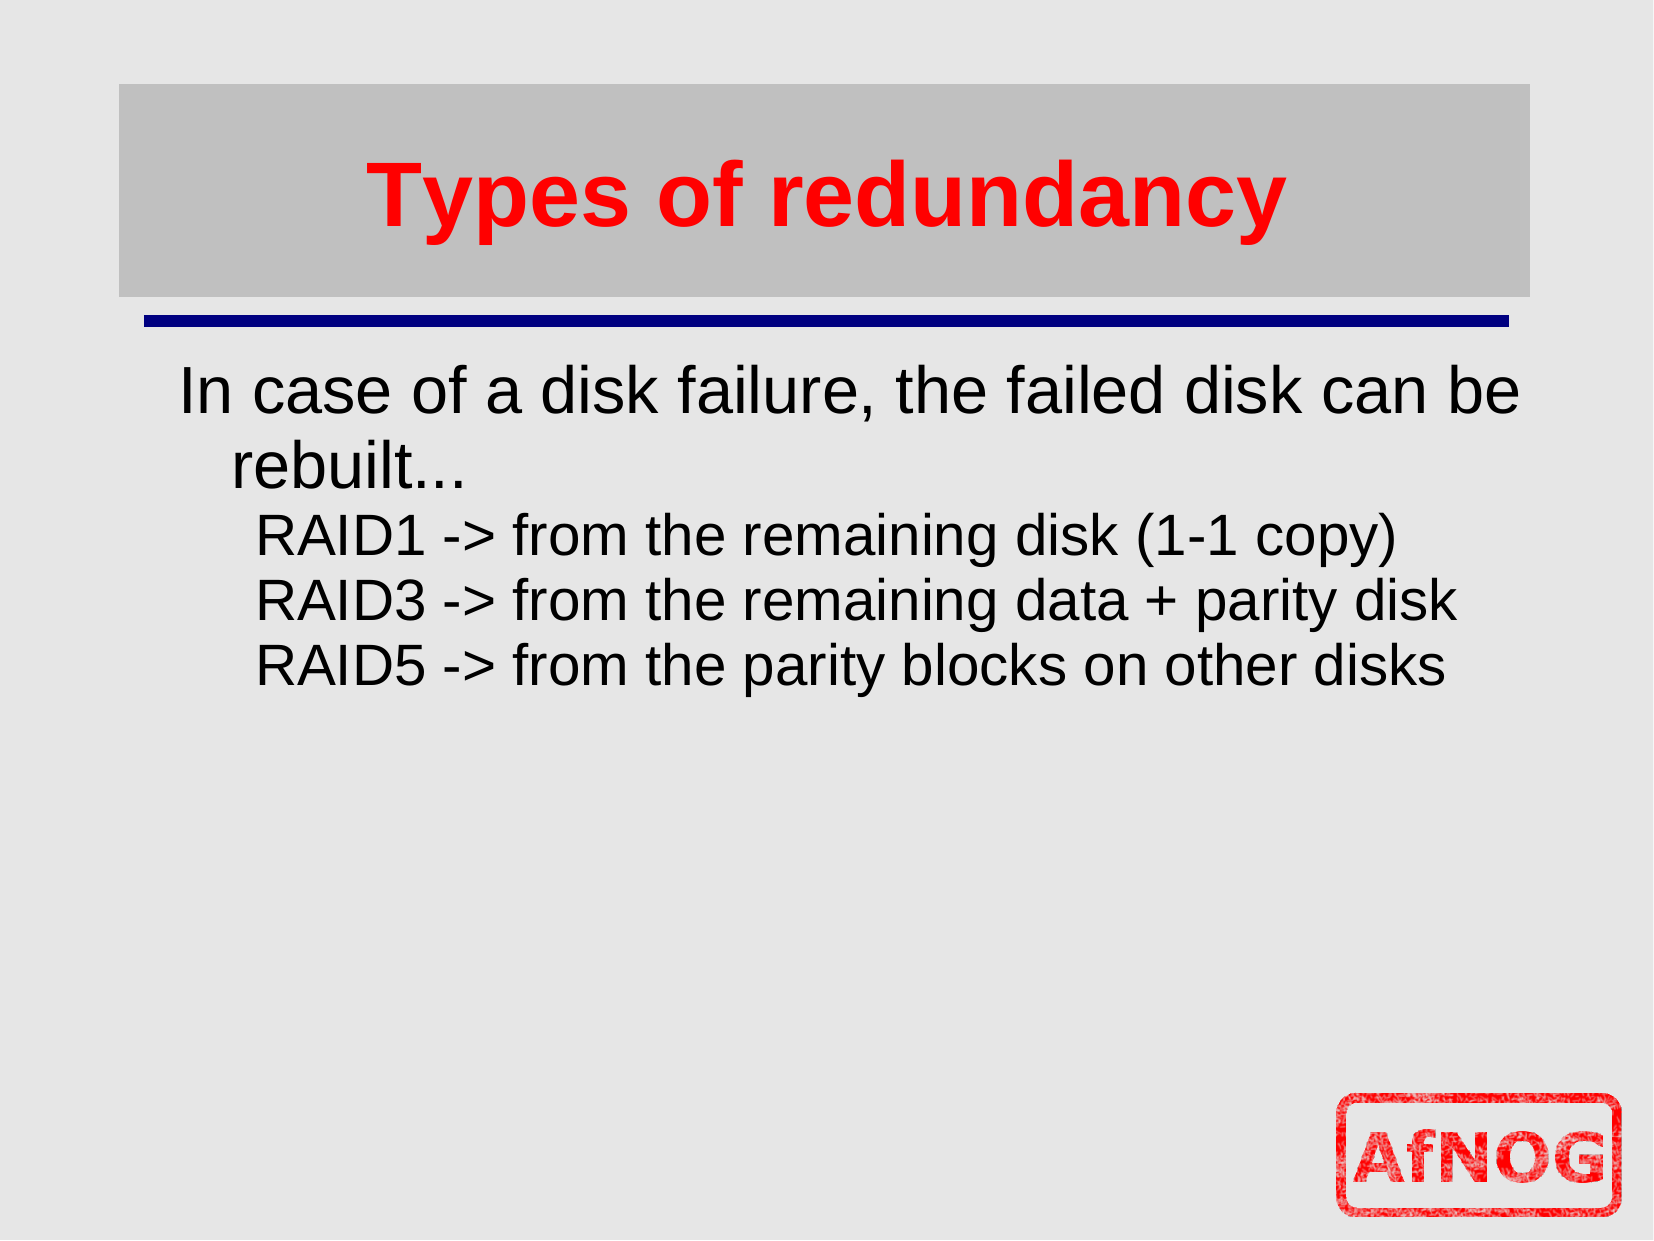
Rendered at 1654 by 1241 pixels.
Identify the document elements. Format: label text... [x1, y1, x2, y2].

picture [1336, 1092, 1622, 1217]
title Types of redundancy [121, 91, 1534, 299]
list In case of a disk failure, the failed disk can be rebuilt... RAID1 -> from the remaining disk (1-1 copy) RAID3 -> from the remaining data + parity disk RAID5 -> from the parity blocks on other disks [160, 353, 1573, 1135]
